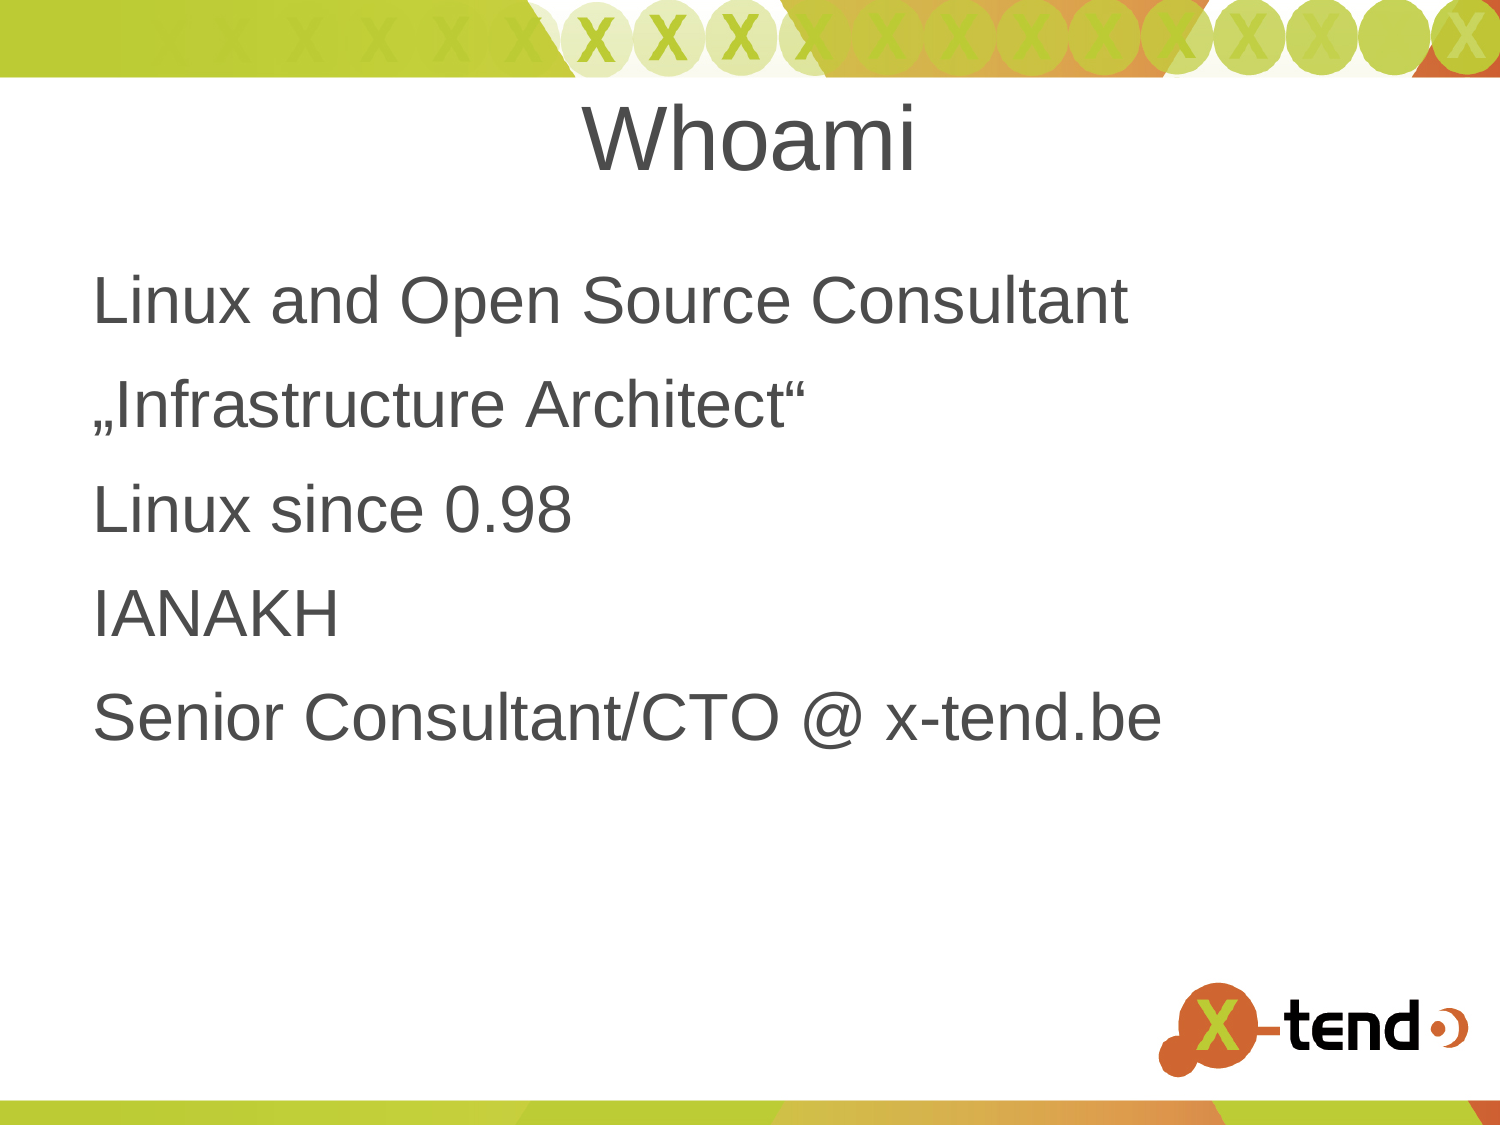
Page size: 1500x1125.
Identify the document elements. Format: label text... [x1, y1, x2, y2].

picture [0, 0, 1500, 1125]
list Linux and Open Source Consultant „Infrastructure Architect“ Linux since 0.98 IANAKH Senior Consultant/CTO @ x-tend.be [75, 263, 1425, 1006]
title Whoami [75, 44, 1425, 233]
